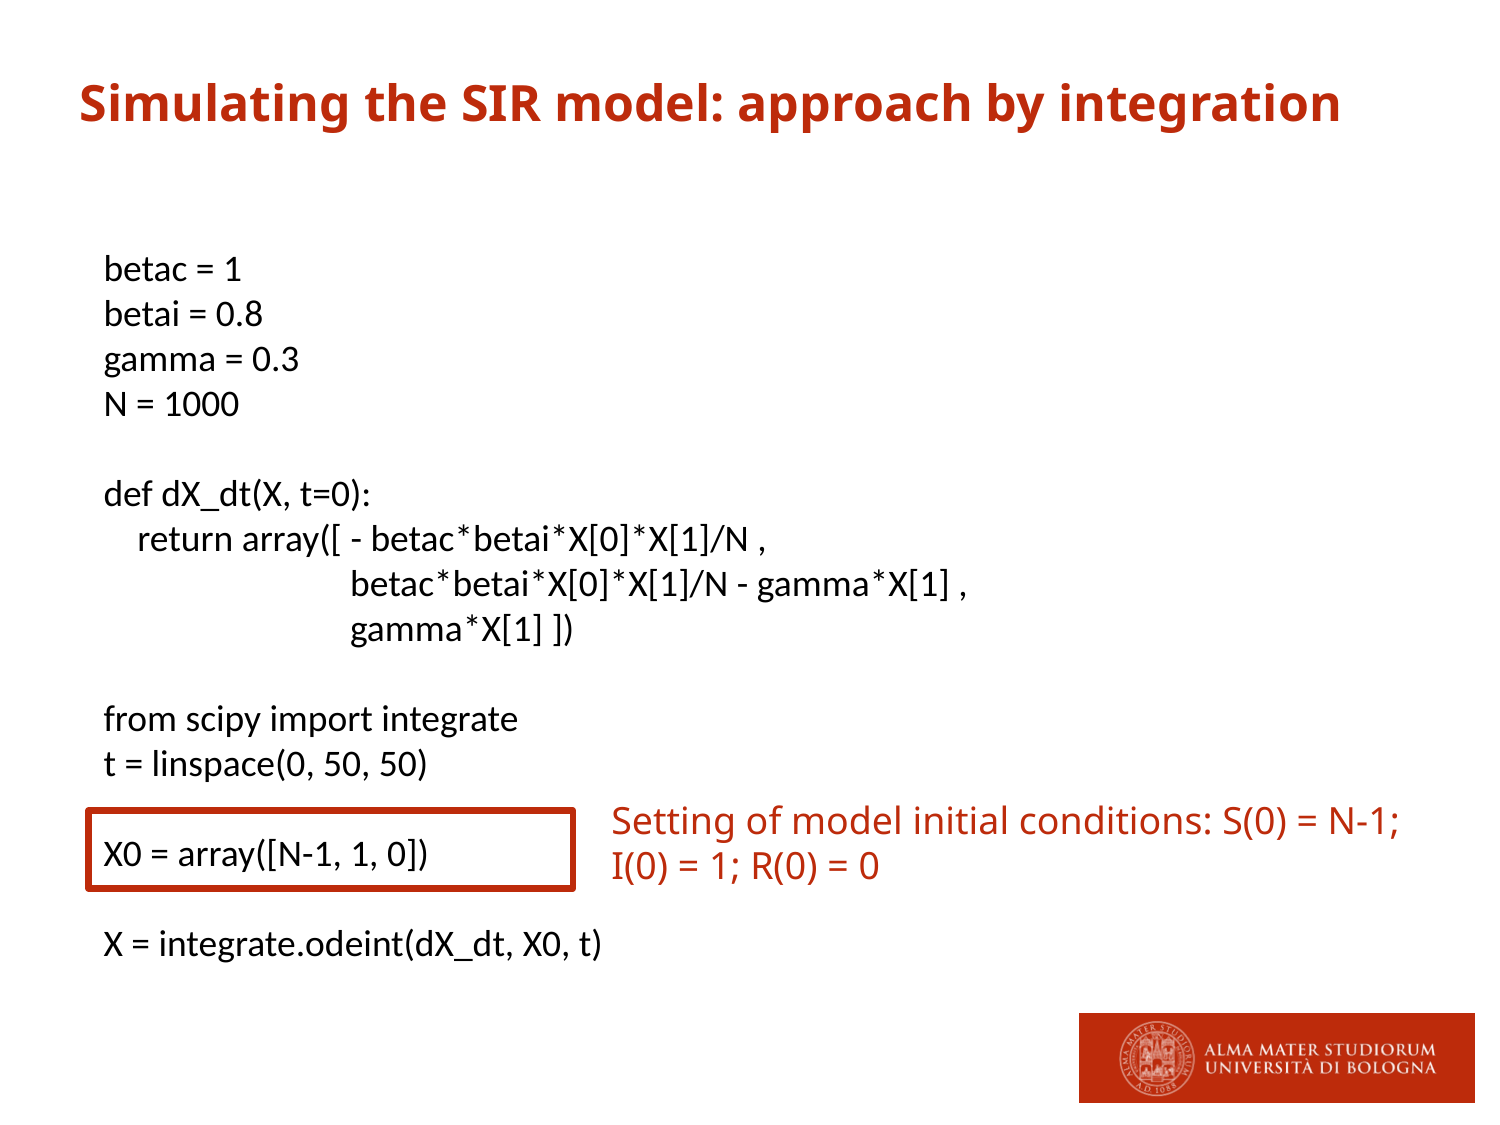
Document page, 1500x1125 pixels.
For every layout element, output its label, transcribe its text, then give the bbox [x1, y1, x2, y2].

list Simulating the SIR model: approach by integration [64, 78, 1447, 185]
text_box betac = 1 betai = 0.8 gamma = 0.3 N = 1000 def dX_dt(X, t=0): return array([ - betac*betai*X[0]*X[1]/N , betac*betai*X[0]*X[1]/N - gamma*X[1] , gamma*X[1] ]) from scipy import integrate t = linspace(0, 50, 50) X0 = array([N-1, 1, 0]) X = integrate.odeint(dX_dt, X0, t) [89, 236, 1010, 972]
text_box betac = 1 betai = 0.8 gamma = 0.3 N = 1000 def dX_dt(X, t=0): return array([ - betac*betai*X[0]*X[1]/N , betac*betai*X[0]*X[1]/N - gamma*X[1] , gamma*X[1] ]) from scipy import integrate t = linspace(0, 50, 50) X0 = array([N-1, 1, 0]) X = integrate.odeint(dX_dt, X0, t) [92, 814, 570, 885]
text_box Setting of model initial conditions: S(0) = N-1; I(0) = 1; R(0) = 0 [596, 790, 1424, 897]
